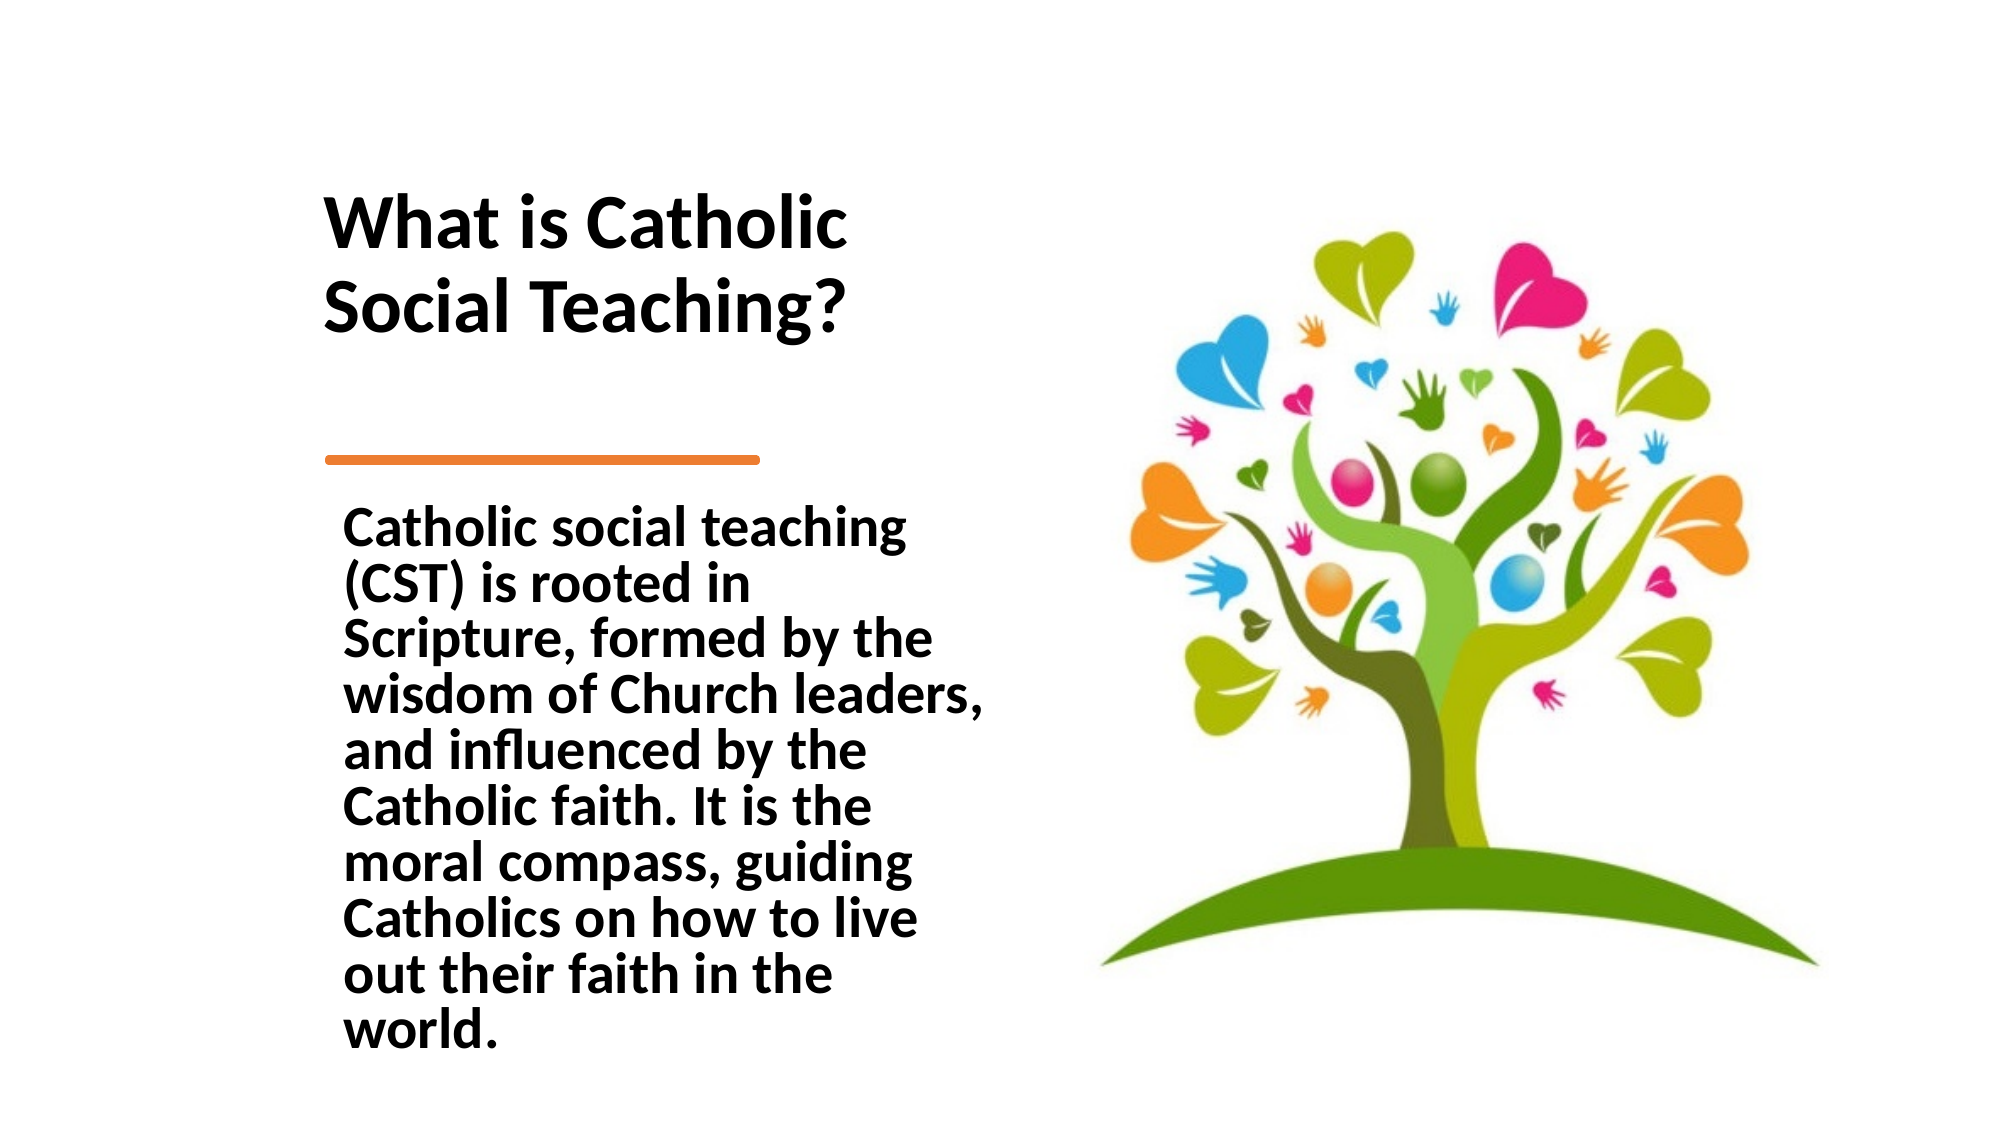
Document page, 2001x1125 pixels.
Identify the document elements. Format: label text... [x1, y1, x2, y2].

text_box [250, 141, 1750, 984]
picture [1084, 164, 1829, 1009]
title What is Catholic Social Teaching? [308, 116, 921, 358]
list Catholic social teaching (CST) is rooted in Scripture, formed by the wisdom of Church leaders, and influenced by the Catholic faith. It is the moral compass, guiding Catholics on how to live out their faith in the world. [328, 494, 1006, 1093]
